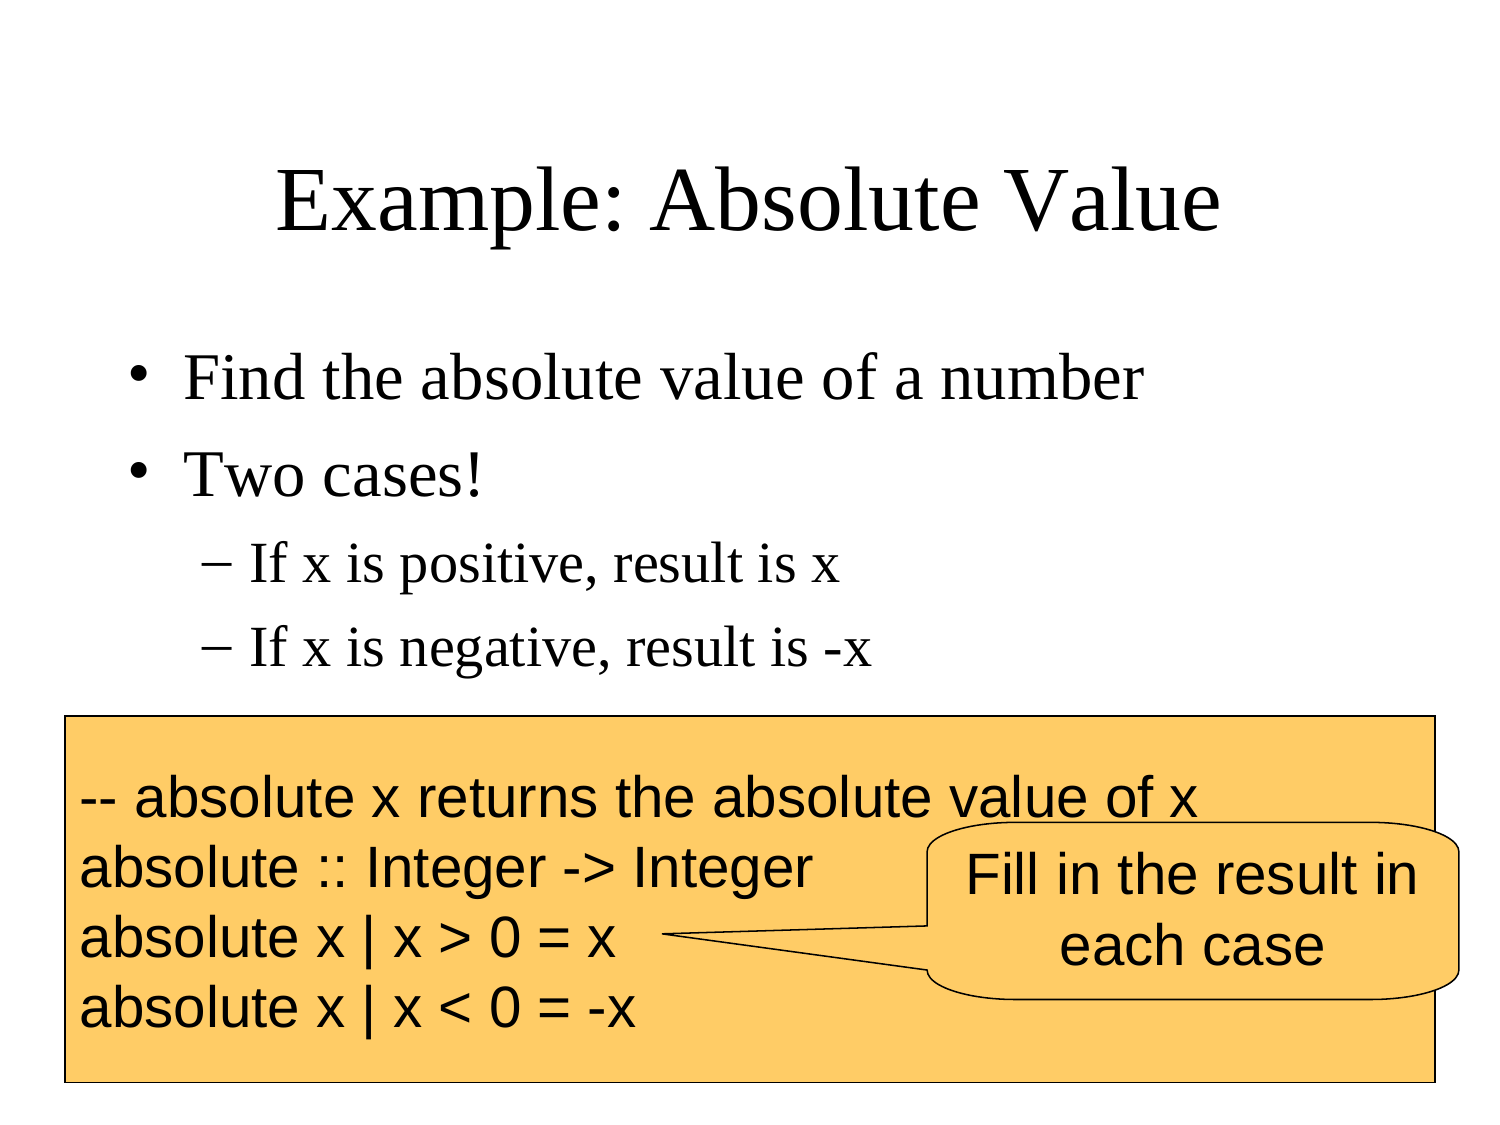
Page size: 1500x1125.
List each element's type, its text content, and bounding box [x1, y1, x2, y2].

text_box Fill in the result in each case [662, 822, 1459, 1000]
list Find the absolute value of a number Two cases! If x is positive, result is x If x is negative, result is -x [112, 324, 1388, 716]
title Example: Absolute Value [112, 99, 1388, 288]
text_box -- absolute x returns the absolute value of x absolute :: Integer -> Integer absolute x | x > 0 = x absolute x | x < 0 = -x [64, 716, 1436, 1083]
